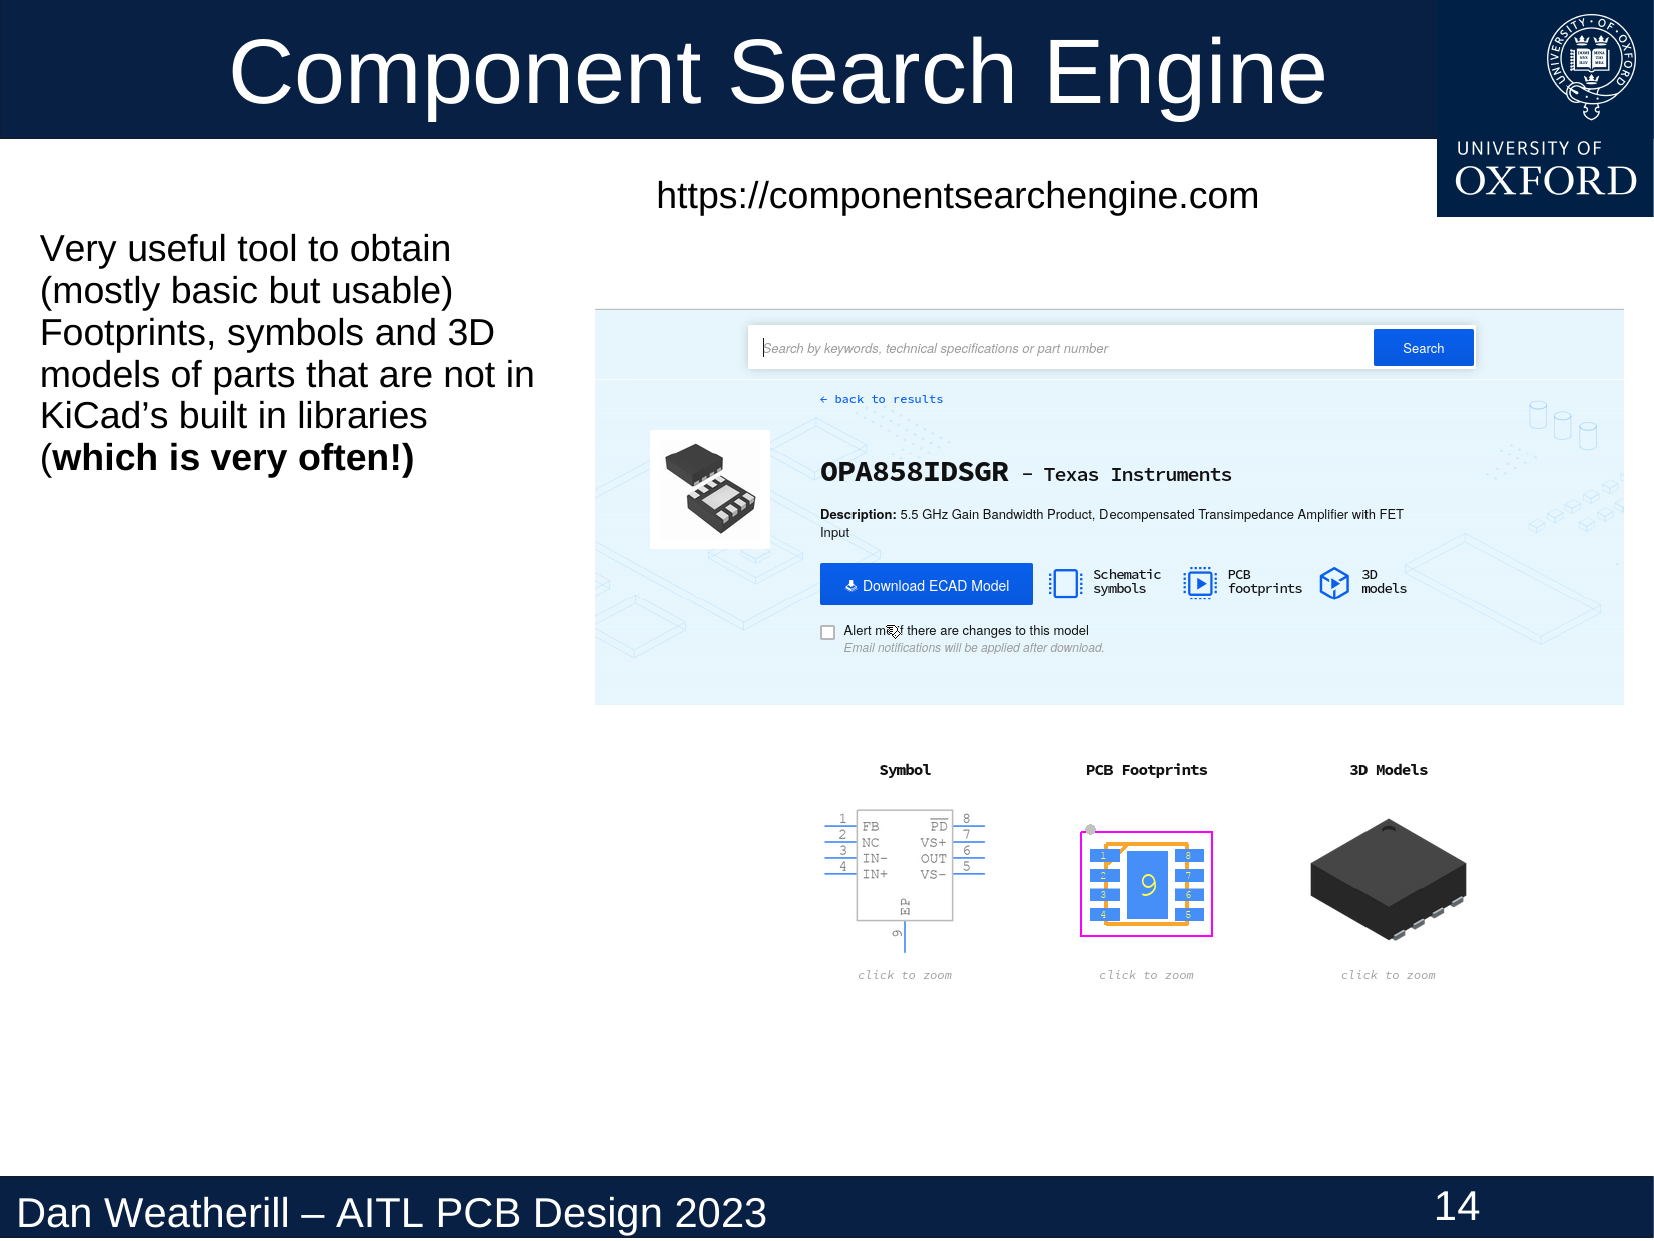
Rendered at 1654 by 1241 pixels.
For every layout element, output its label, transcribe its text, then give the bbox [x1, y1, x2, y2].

text_box Very useful tool to obtain (mostly basic but usable) Footprints, symbols and 3D models of parts that are not in KiCad’s built in libraries (which is very often!) [24, 220, 569, 561]
text_box https://componentsearchengine.com [641, 168, 1292, 267]
picture [1437, 0, 1654, 217]
picture [595, 308, 1624, 1034]
title Component Search Engine [35, 0, 1524, 177]
